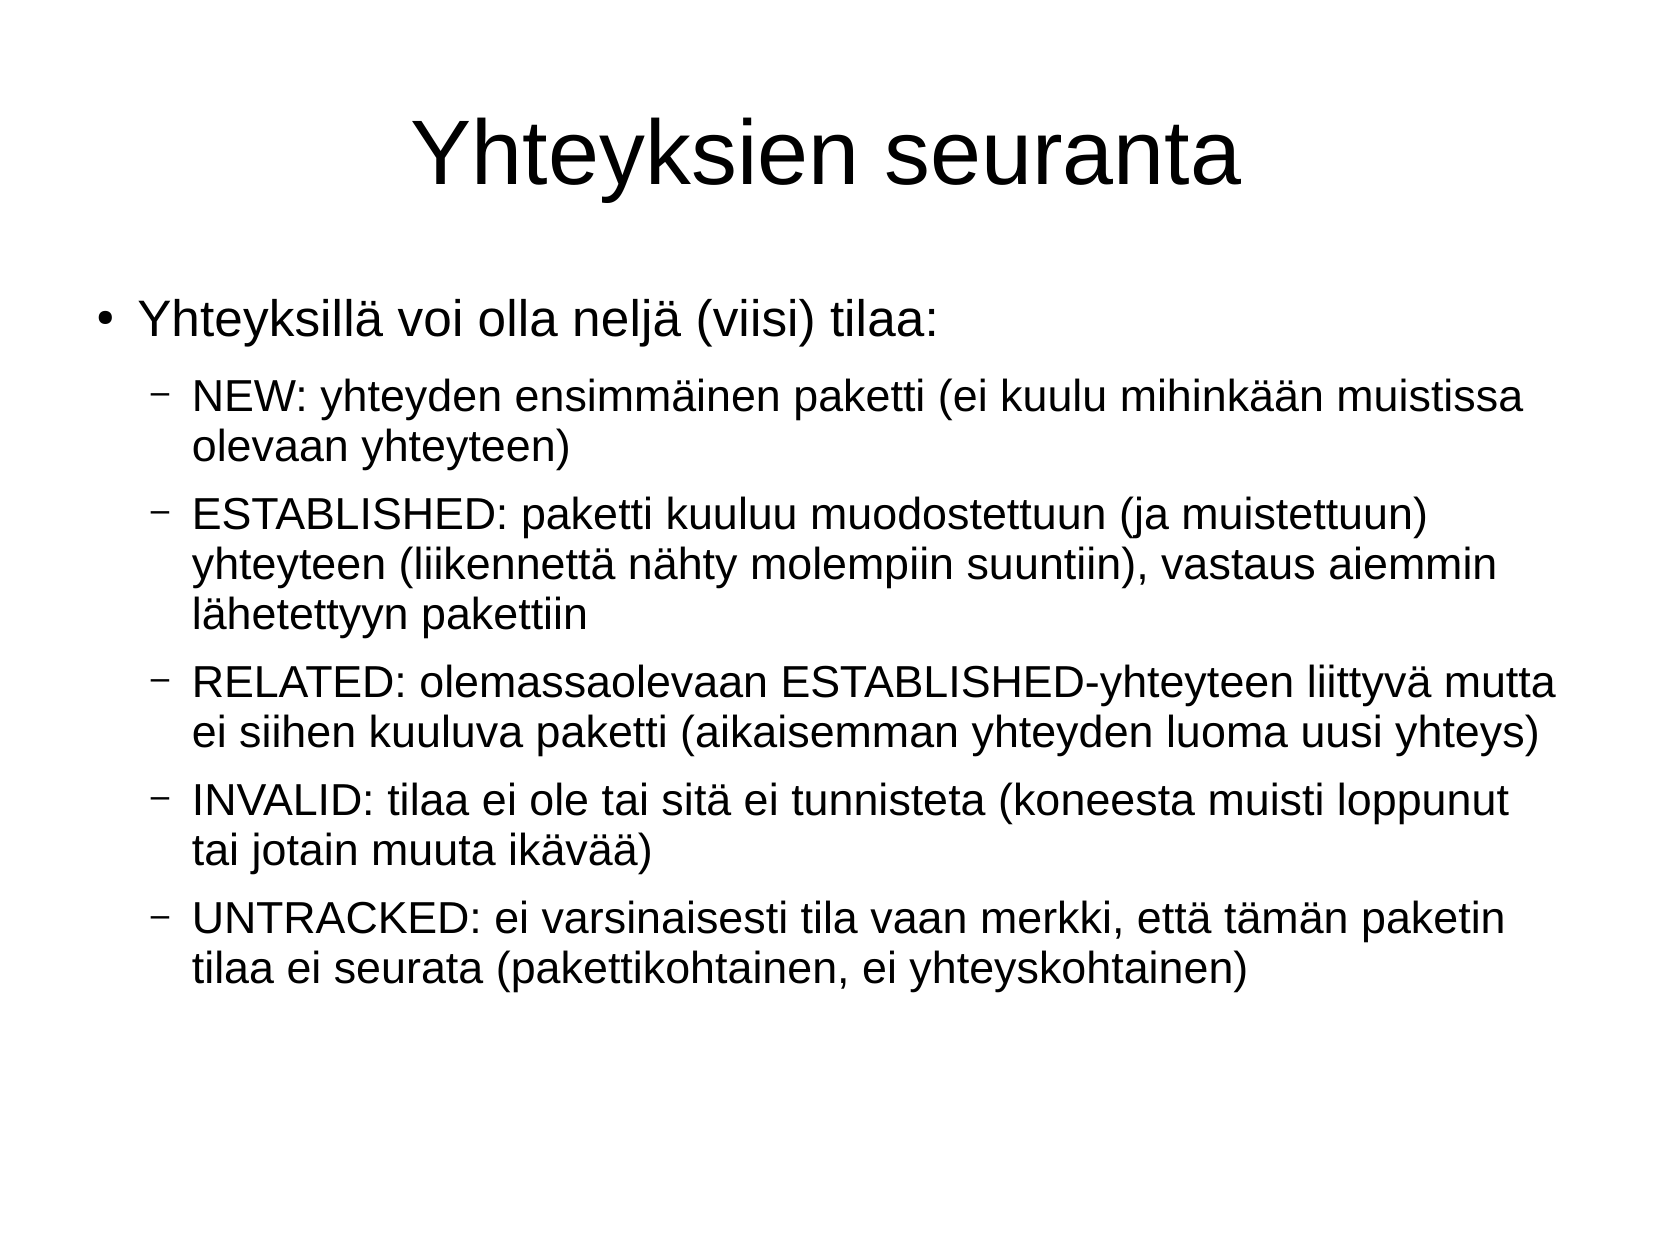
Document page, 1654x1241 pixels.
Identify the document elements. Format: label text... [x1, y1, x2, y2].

title Yhteyksien seuranta [82, 49, 1571, 257]
list Yhteyksillä voi olla neljä (viisi) tilaa: NEW: yhteyden ensimmäinen paketti (ei kuulu mihinkään muistissa olevaan yhteyteen) ESTABLISHED: paketti kuuluu muodostettuun (ja muistettuun) yhteyteen (liikennettä nähty molempiin suuntiin), vastaus aiemmin lähetettyyn pakettiin RELATED: olemassaolevaan ESTABLISHED-yhteyteen liittyvä mutta ei siihen kuuluva paketti (aikaisemman yhteyden luoma uusi yhteys) INVALID: tilaa ei ole tai sitä ei tunnisteta (koneesta muisti loppunut tai jotain muuta ikävää) UNTRACKED: ei varsinaisesti tila vaan merkki, että tämän paketin tilaa ei seurata (pakettikohtainen, ei yhteyskohtainen) [82, 290, 1571, 1010]
